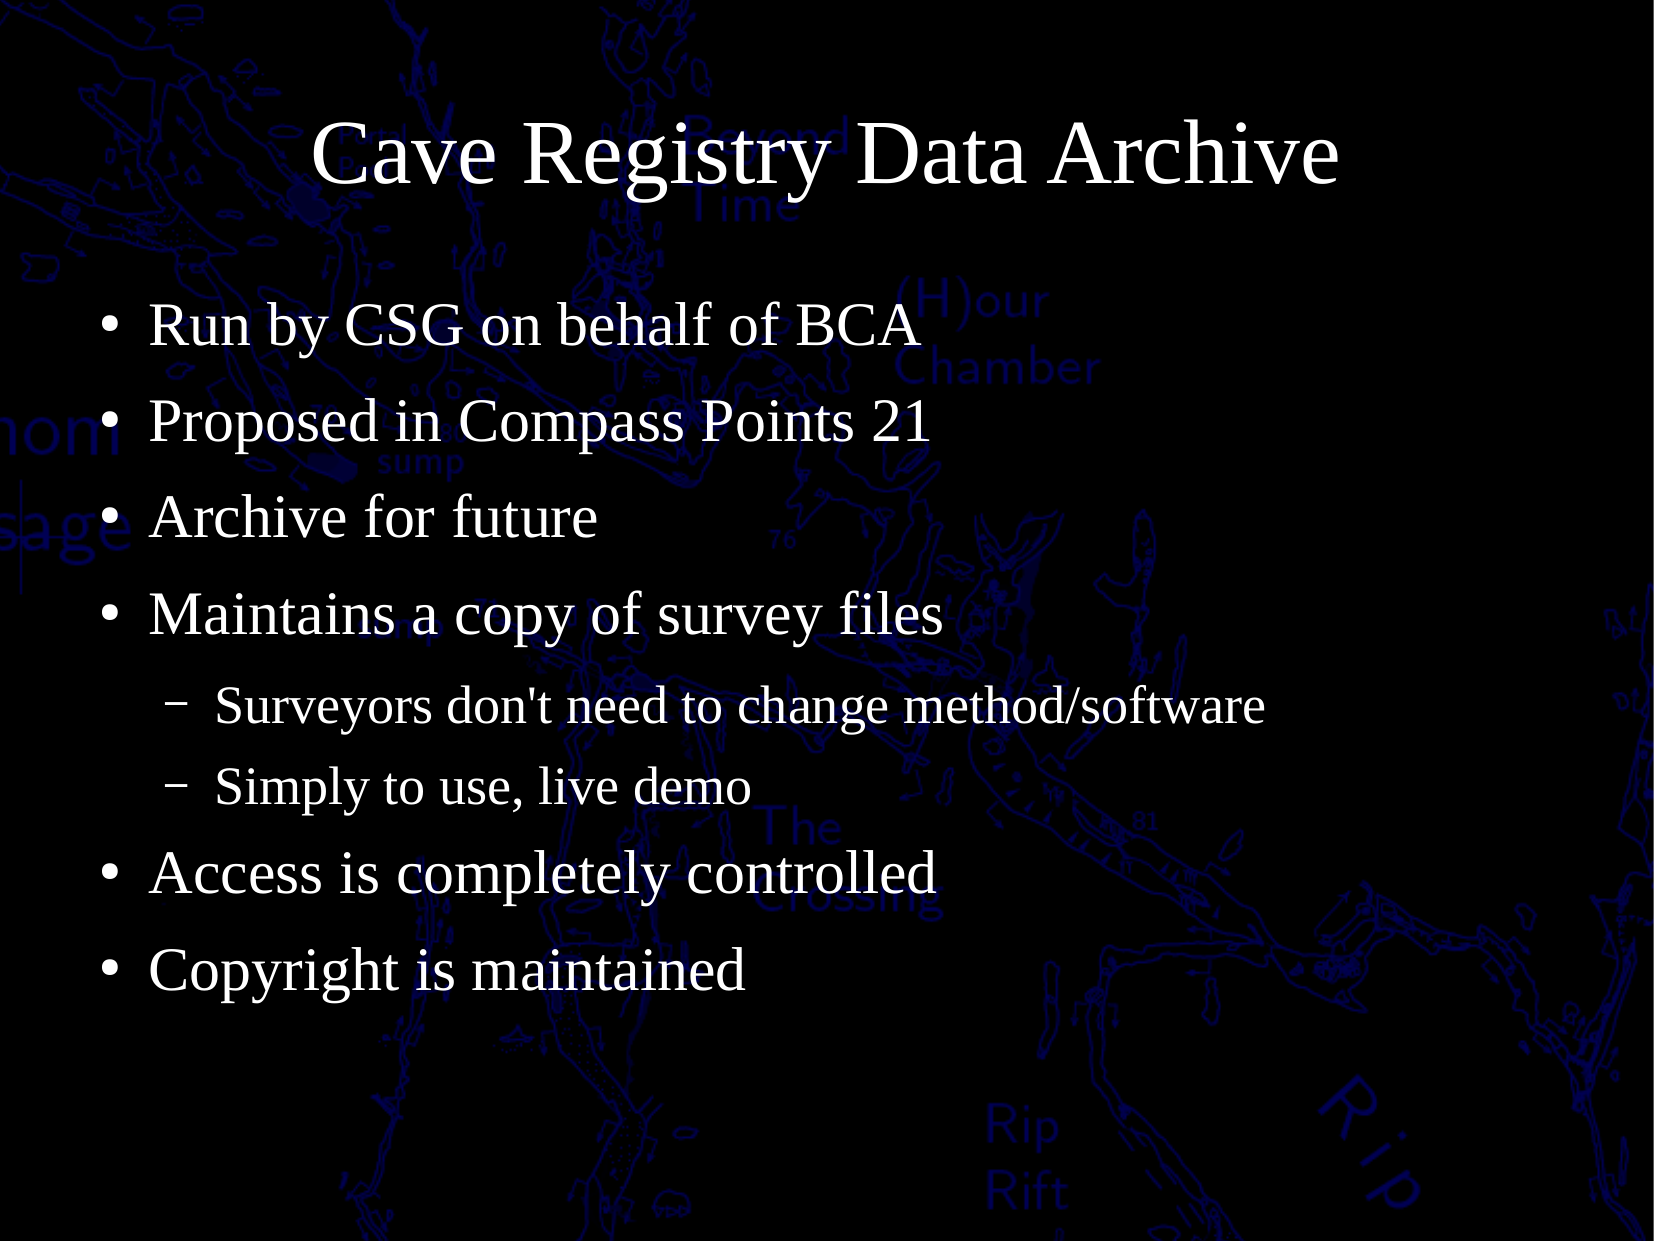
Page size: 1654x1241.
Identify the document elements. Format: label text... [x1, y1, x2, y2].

picture [0, 0, 1654, 1241]
title Cave Registry Data Archive [82, 49, 1571, 257]
list Run by CSG on behalf of BCA Proposed in Compass Points 21 Archive for future Maintains a copy of survey files Surveyors don't need to change method/software Simply to use, live demo Access is completely controlled Copyright is maintained [82, 290, 1571, 1010]
